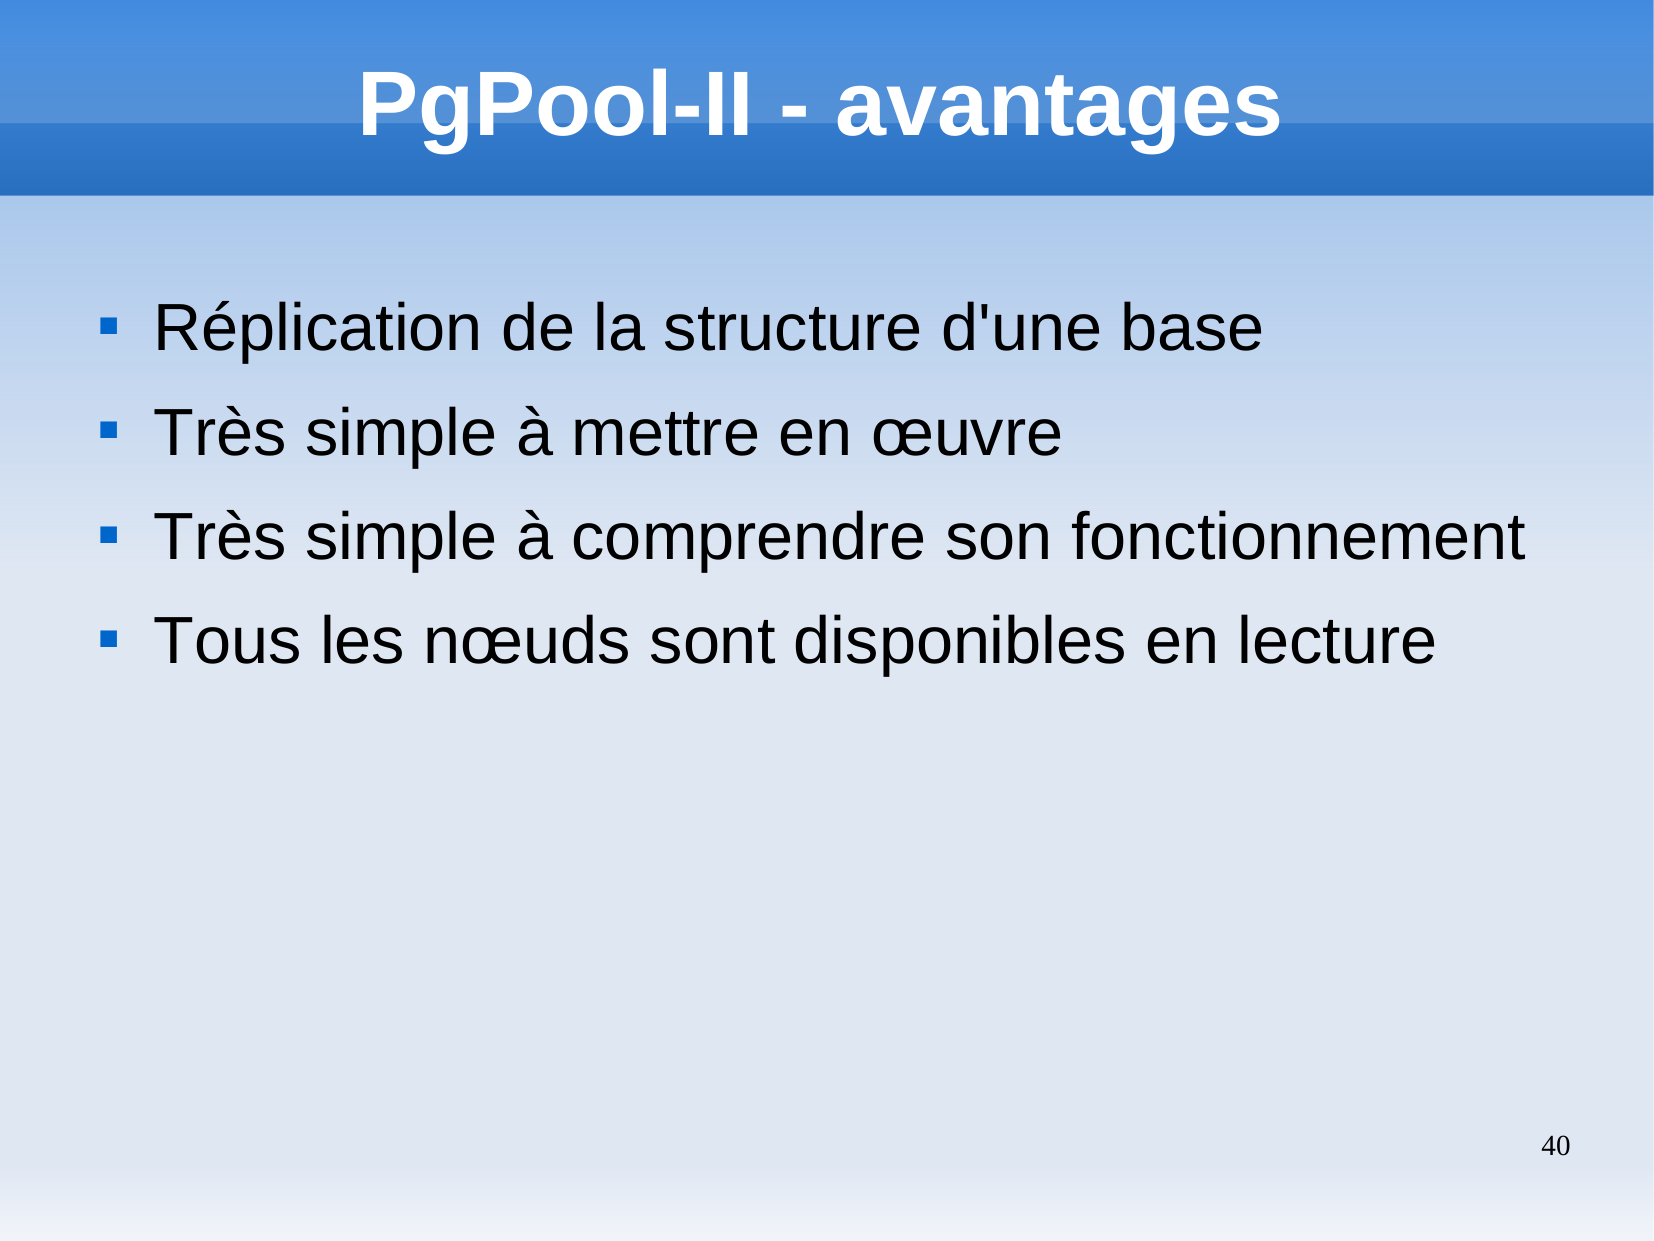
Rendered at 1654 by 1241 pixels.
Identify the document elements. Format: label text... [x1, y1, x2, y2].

title PgPool-II - avantages [76, 7, 1565, 200]
list Réplication de la structure d'une base Très simple à mettre en œuvre Très simple à comprendre son fonctionnement Tous les nœuds sont disponibles en lecture [82, 290, 1571, 1094]
picture [0, 0, 1654, 1241]
